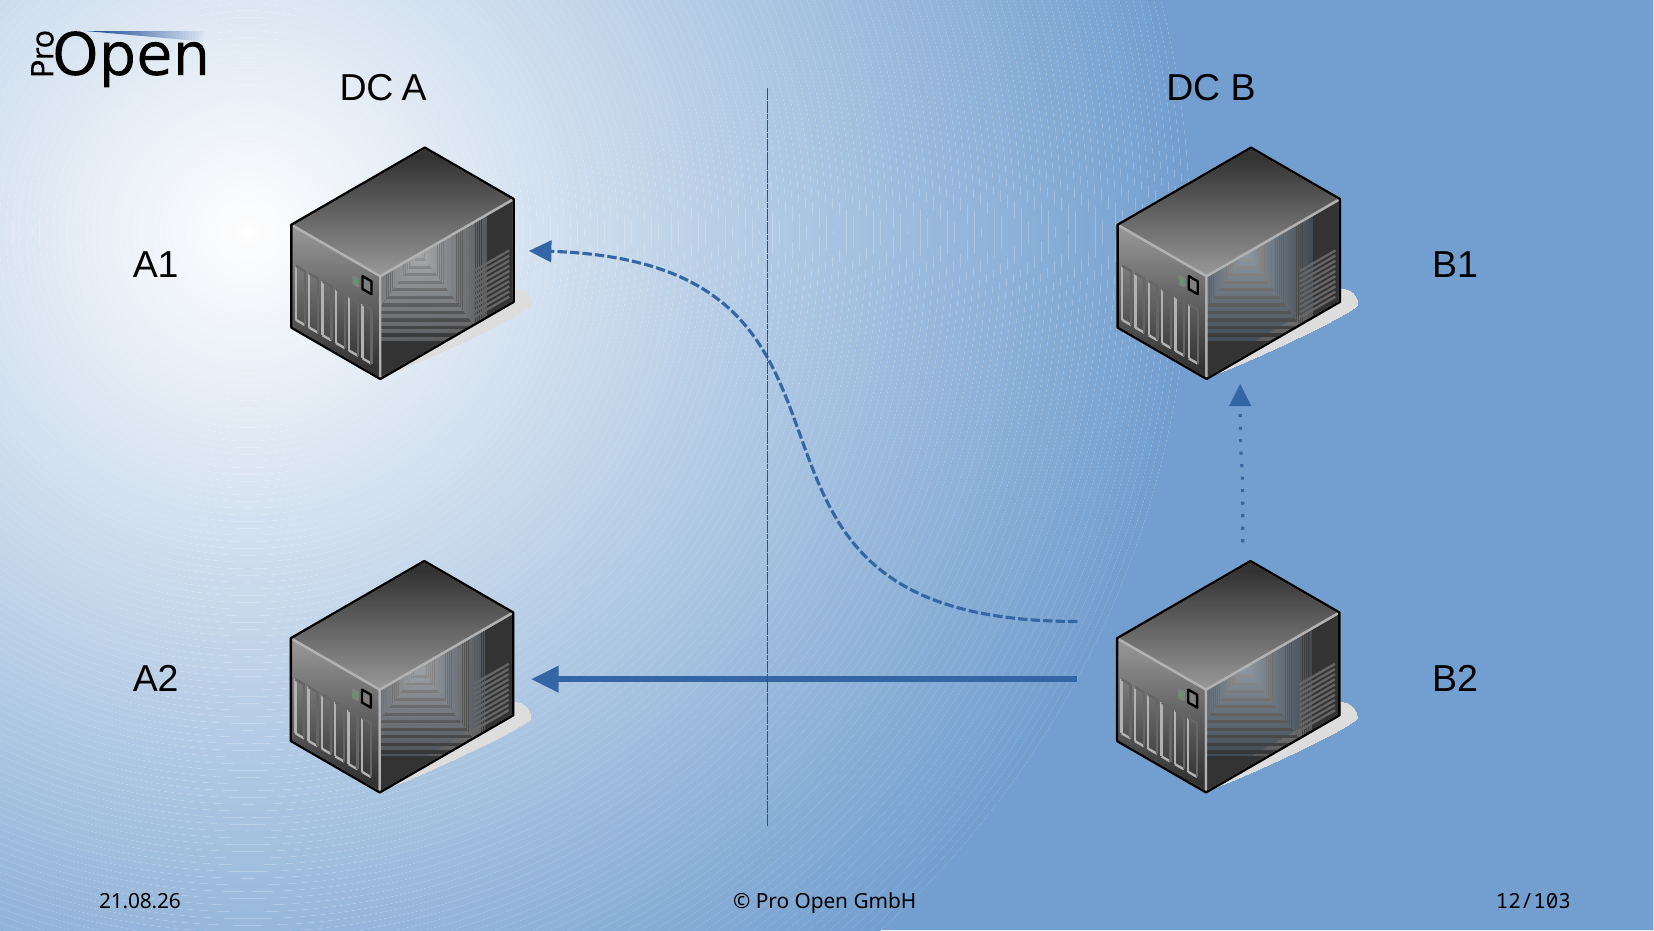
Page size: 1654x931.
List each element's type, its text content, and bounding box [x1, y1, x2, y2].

text_box B1 [1417, 236, 1536, 294]
text_box DC B [1151, 59, 1300, 116]
text_box [1225, 289, 1358, 371]
text_box DC A [324, 59, 473, 116]
text_box [399, 289, 532, 371]
text_box B2 [1417, 649, 1536, 707]
text_box [1119, 563, 1338, 790]
text_box A2 [118, 649, 237, 707]
text_box [1119, 150, 1338, 377]
text_box A1 [118, 236, 237, 294]
text_box [293, 563, 512, 790]
text_box [399, 702, 531, 784]
text_box [293, 150, 512, 377]
text_box [1223, 702, 1358, 785]
